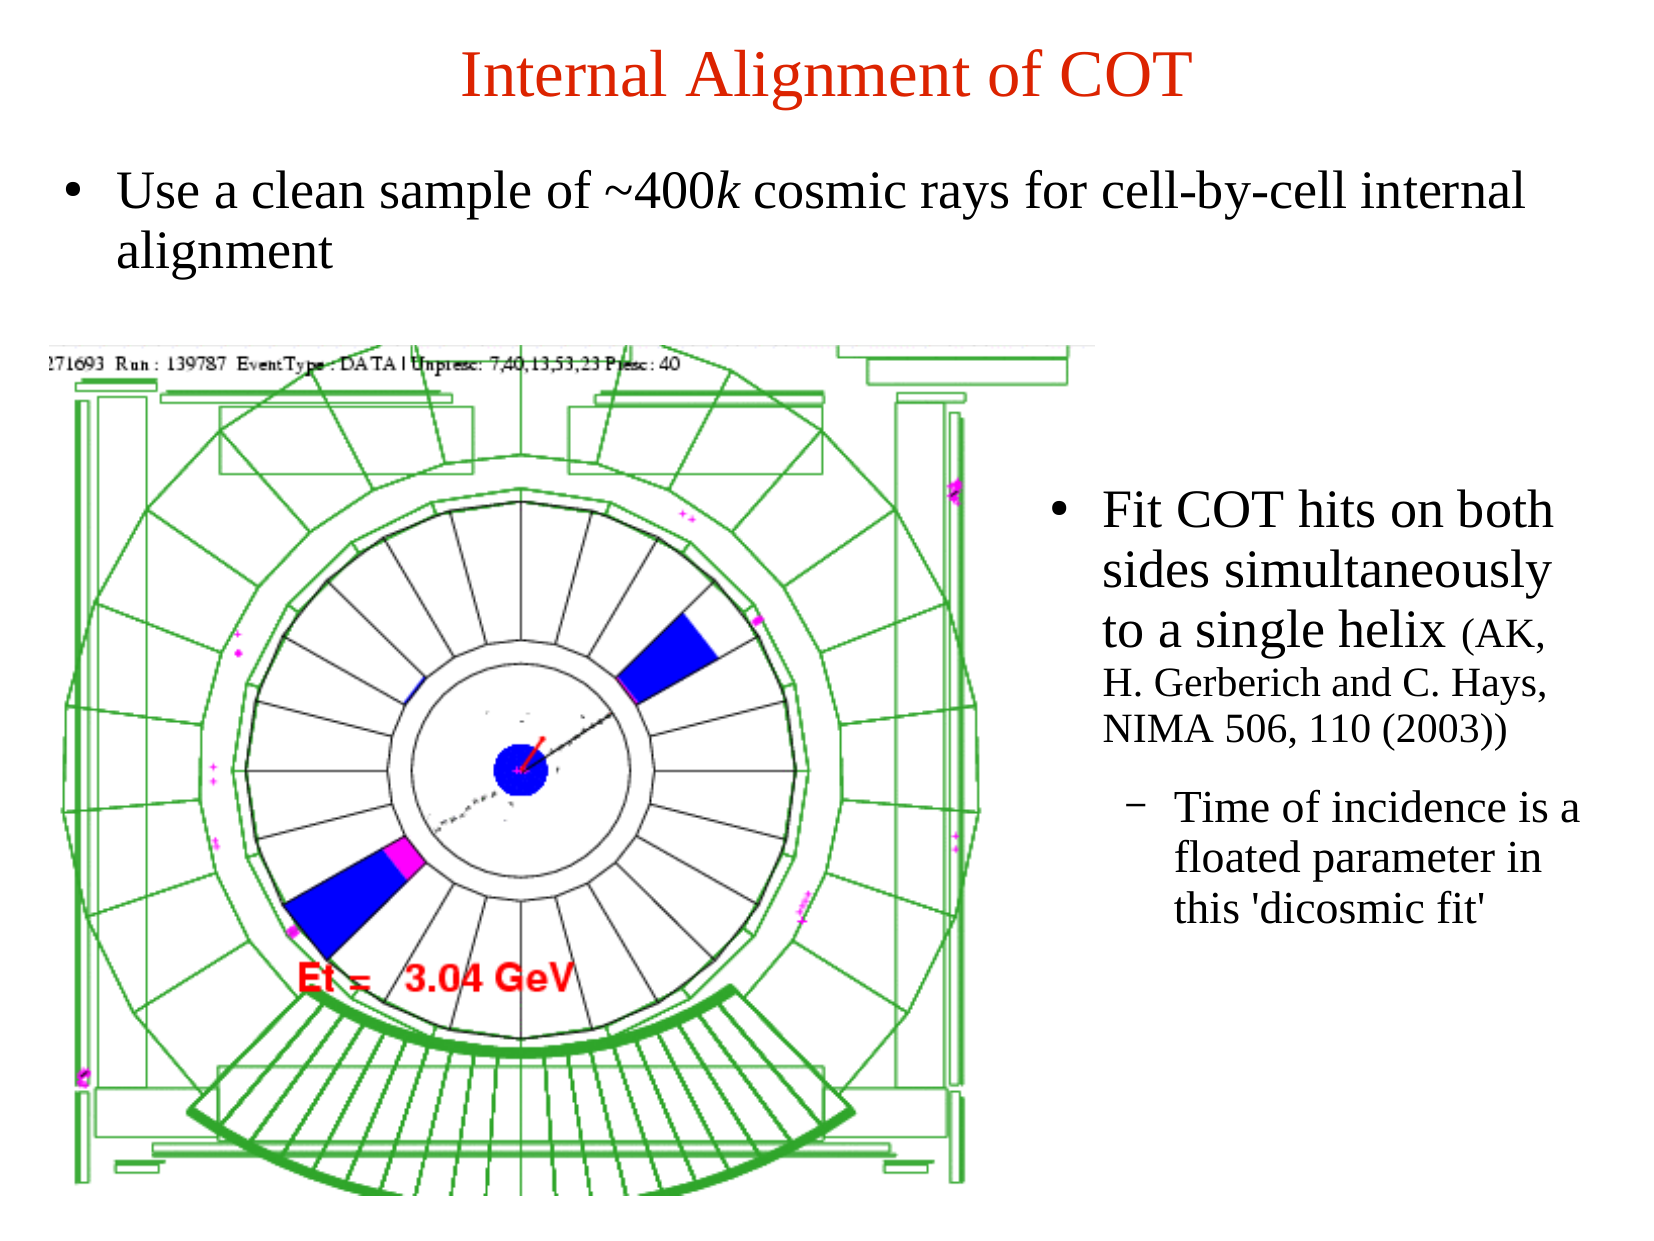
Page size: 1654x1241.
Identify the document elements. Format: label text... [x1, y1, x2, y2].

picture [49, 345, 1095, 1197]
title Internal Alignment of COT [121, 20, 1534, 127]
list Fit COT hits on both sides simultaneously to a single helix (AK, H. Gerberich and C. Hays, NIMA 506, 110 (2003)) Time of incidence is a floated parameter in this 'dicosmic fit' [1031, 479, 1585, 1050]
list Use a clean sample of ~400k cosmic rays for cell-by-cell internal alignment [45, 160, 1619, 322]
